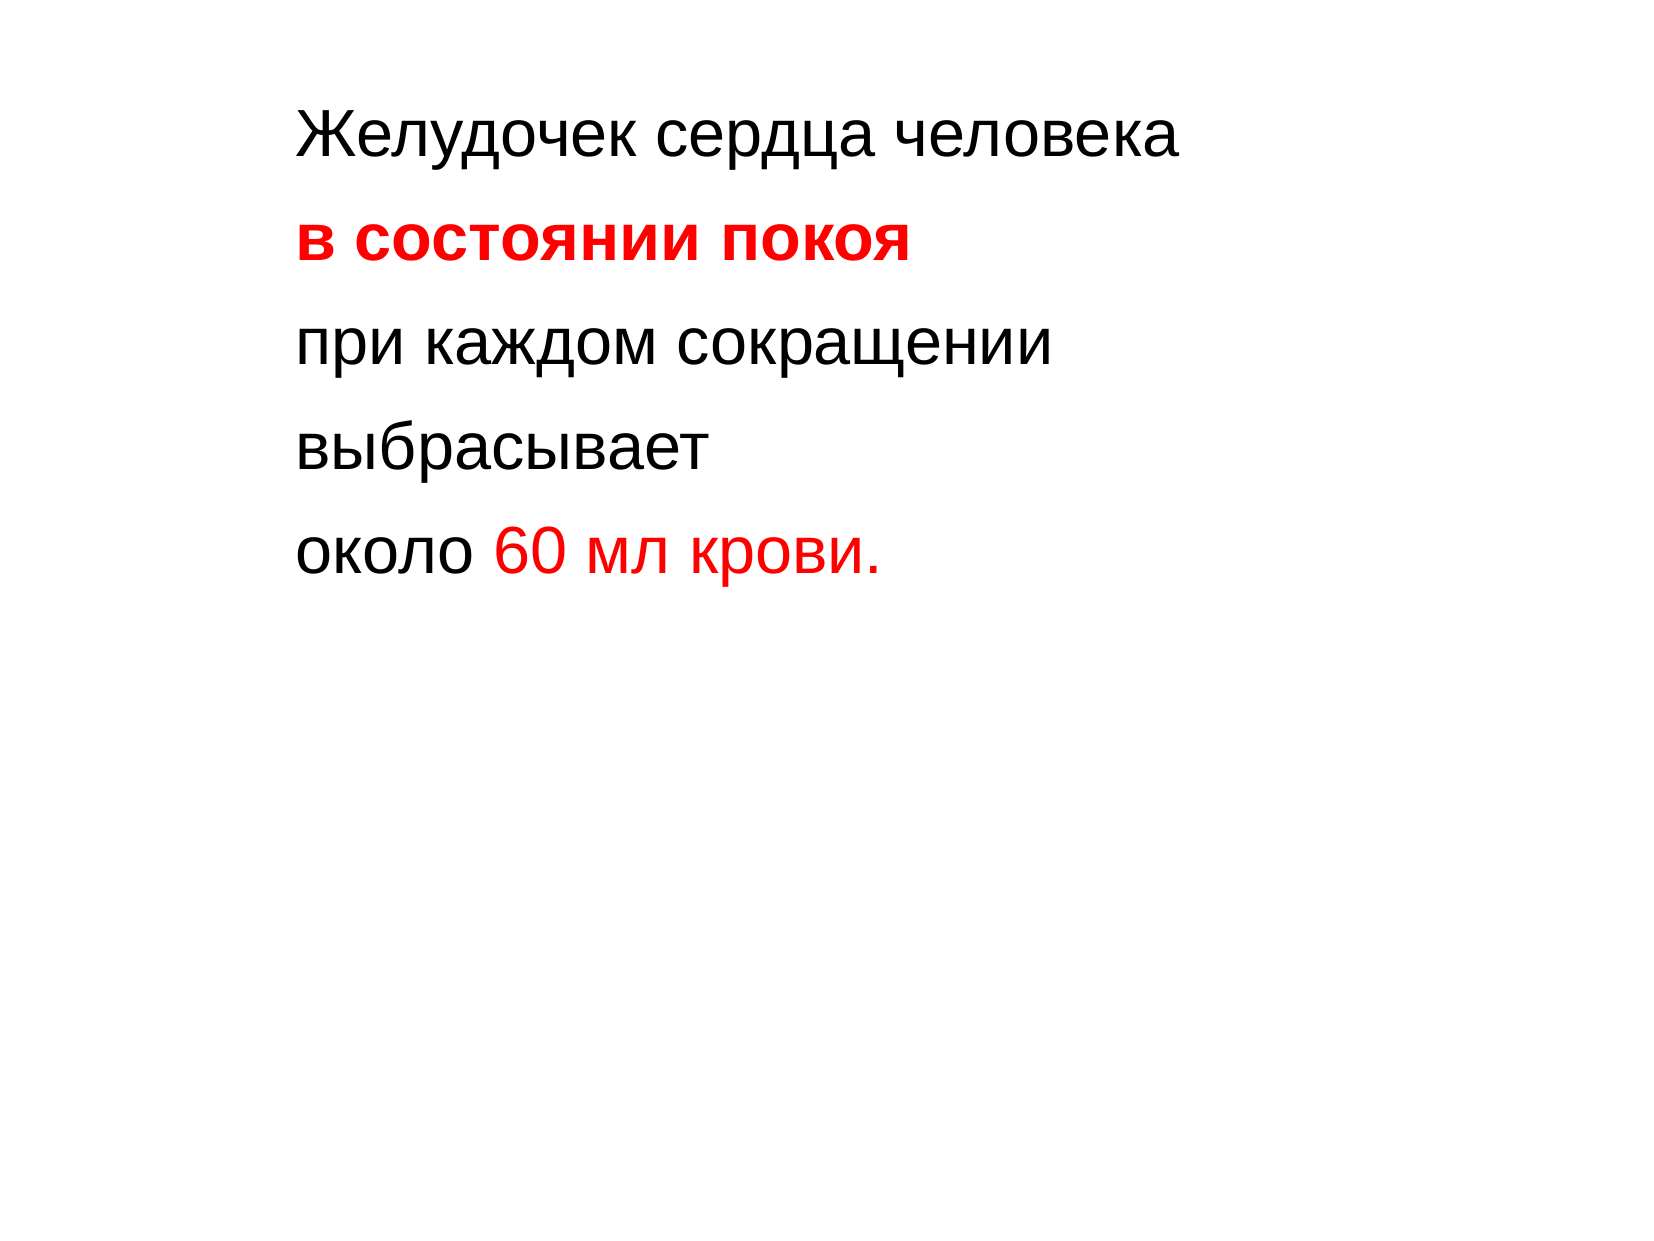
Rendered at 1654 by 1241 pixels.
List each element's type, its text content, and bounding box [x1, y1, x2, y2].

list Желудочек сердца человека в состоянии покоя при каждом сокращении выбрасывает около 60 мл крови. [295, 95, 1229, 815]
